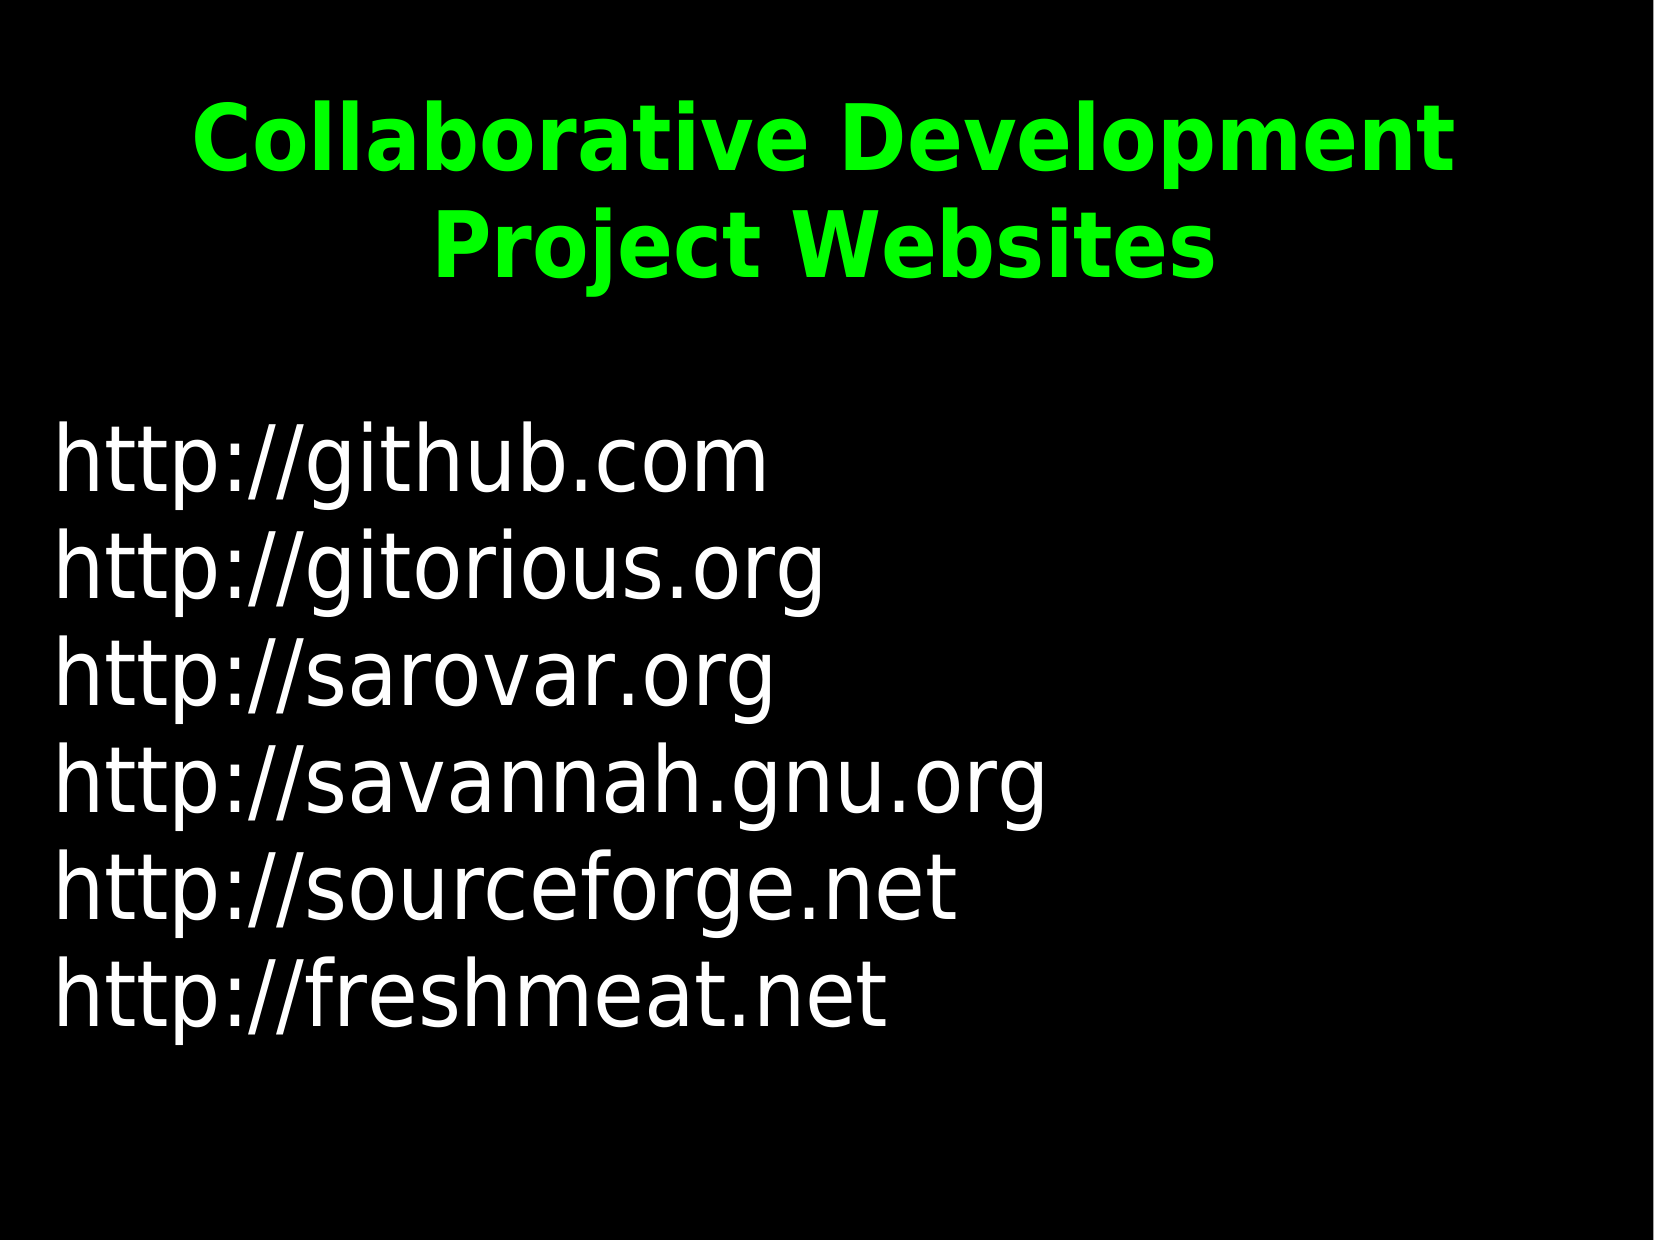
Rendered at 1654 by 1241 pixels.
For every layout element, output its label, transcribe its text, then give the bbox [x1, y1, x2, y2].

text_box Collaborative Development Project Websites http://github.com http://gitorious.org http://sarovar.org http://savannah.gnu.org http://sourceforge.net http://freshmeat.net [37, 77, 1613, 1056]
